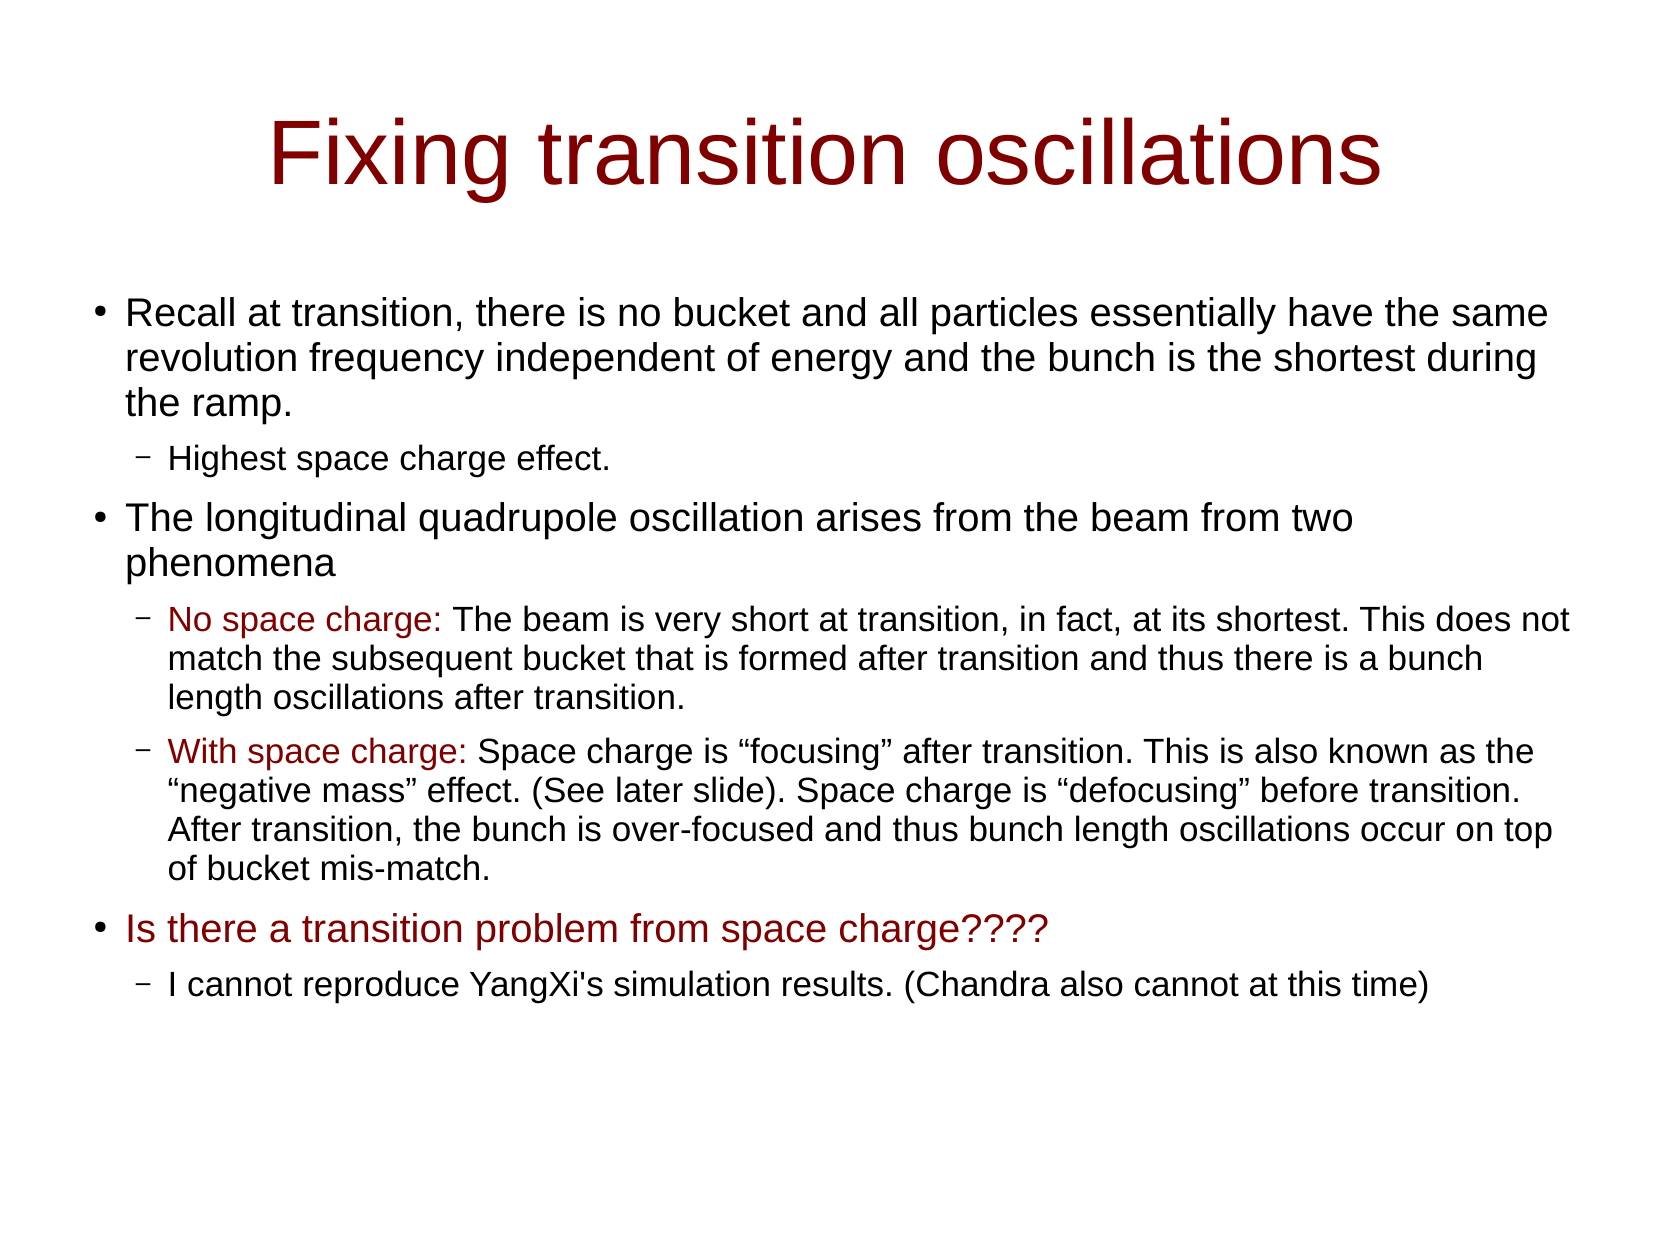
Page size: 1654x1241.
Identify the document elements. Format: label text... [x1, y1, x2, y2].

list Recall at transition, there is no bucket and all particles essentially have the same revolution frequency independent of energy and the bunch is the shortest during the ramp. Highest space charge effect. The longitudinal quadrupole oscillation arises from the beam from two phenomena No space charge: The beam is very short at transition, in fact, at its shortest. This does not match the subsequent bucket that is formed after transition and thus there is a bunch length oscillations after transition. With space charge: Space charge is “focusing” after transition. This is also known as the “negative mass” effect. (See later slide). Space charge is “defocusing” before transition. After transition, the bunch is over-focused and thus bunch length oscillations occur on top of bucket mis-match. Is there a transition problem from space charge???? I cannot reproduce YangXi's simulation results. (Chandra also cannot at this time) [82, 290, 1571, 1010]
title Fixing transition oscillations [82, 49, 1571, 257]
